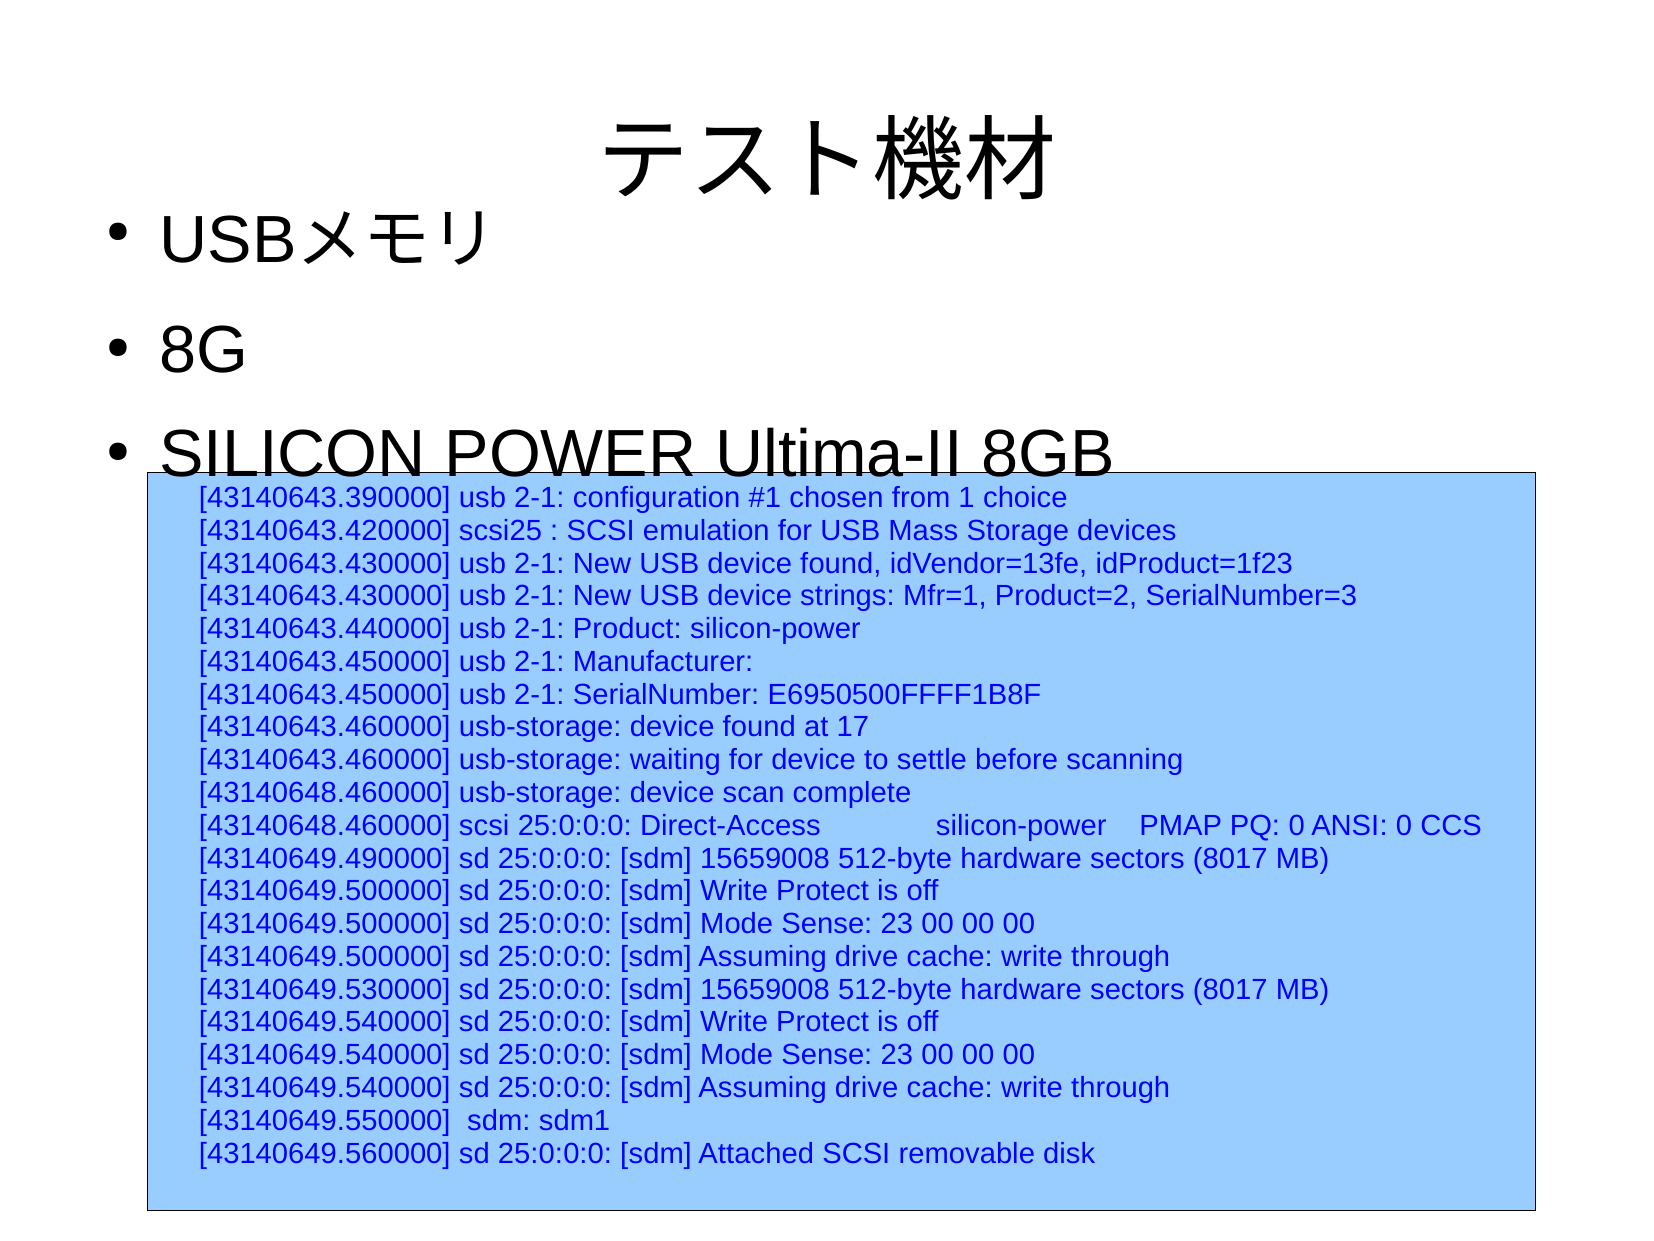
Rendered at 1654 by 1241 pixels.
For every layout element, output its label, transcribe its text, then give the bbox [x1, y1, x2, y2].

list USBメモリ 8G SILICON POWER Ultima-II 8GB [88, 185, 1595, 502]
title テスト機材 [82, 49, 1571, 257]
text_box [43140643.390000] usb 2-1: configuration #1 chosen from 1 choice [43140643.420000] scsi25 : SCSI emulation for USB Mass Storage devices [43140643.430000] usb 2-1: New USB device found, idVendor=13fe, idProduct=1f23 [43140643.430000] usb 2-1: New USB device strings: Mfr=1, Product=2, SerialNumber=3 [43140643.440000] usb 2-1: Product: silicon-power [43140643.450000] usb 2-1: Manufacturer: [43140643.450000] usb 2-1: SerialNumber: E6950500FFFF1B8F [43140643.460000] usb-storage: device found at 17 [43140643.460000] usb-storage: waiting for device to settle before scanning [43140648.460000] usb-storage: device scan complete [43140648.460000] scsi 25:0:0:0: Direct-Access silicon-power PMAP PQ: 0 ANSI: 0 CCS [43140649.490000] sd 25:0:0:0: [sdm] 15659008 512-byte hardware sectors (8017 MB) [43140649.500000] sd 25:0:0:0: [sdm] Write Protect is off [43140649.500000] sd 25:0:0:0: [sdm] Mode Sense: 23 00 00 00 [43140649.500000] sd 25:0:0:0: [sdm] Assuming drive cache: write through [43140649.530000] sd 25:0:0:0: [sdm] 15659008 512-byte hardware sectors (8017 MB) [43140649.540000] sd 25:0:0:0: [sdm] Write Protect is off [43140649.540000] sd 25:0:0:0: [sdm] Mode Sense: 23 00 00 00 [43140649.540000] sd 25:0:0:0: [sdm] Assuming drive cache: write through [43140649.550000] sdm: sdm1 [43140649.560000] sd 25:0:0:0: [sdm] Attached SCSI removable disk [147, 502, 1536, 1211]
